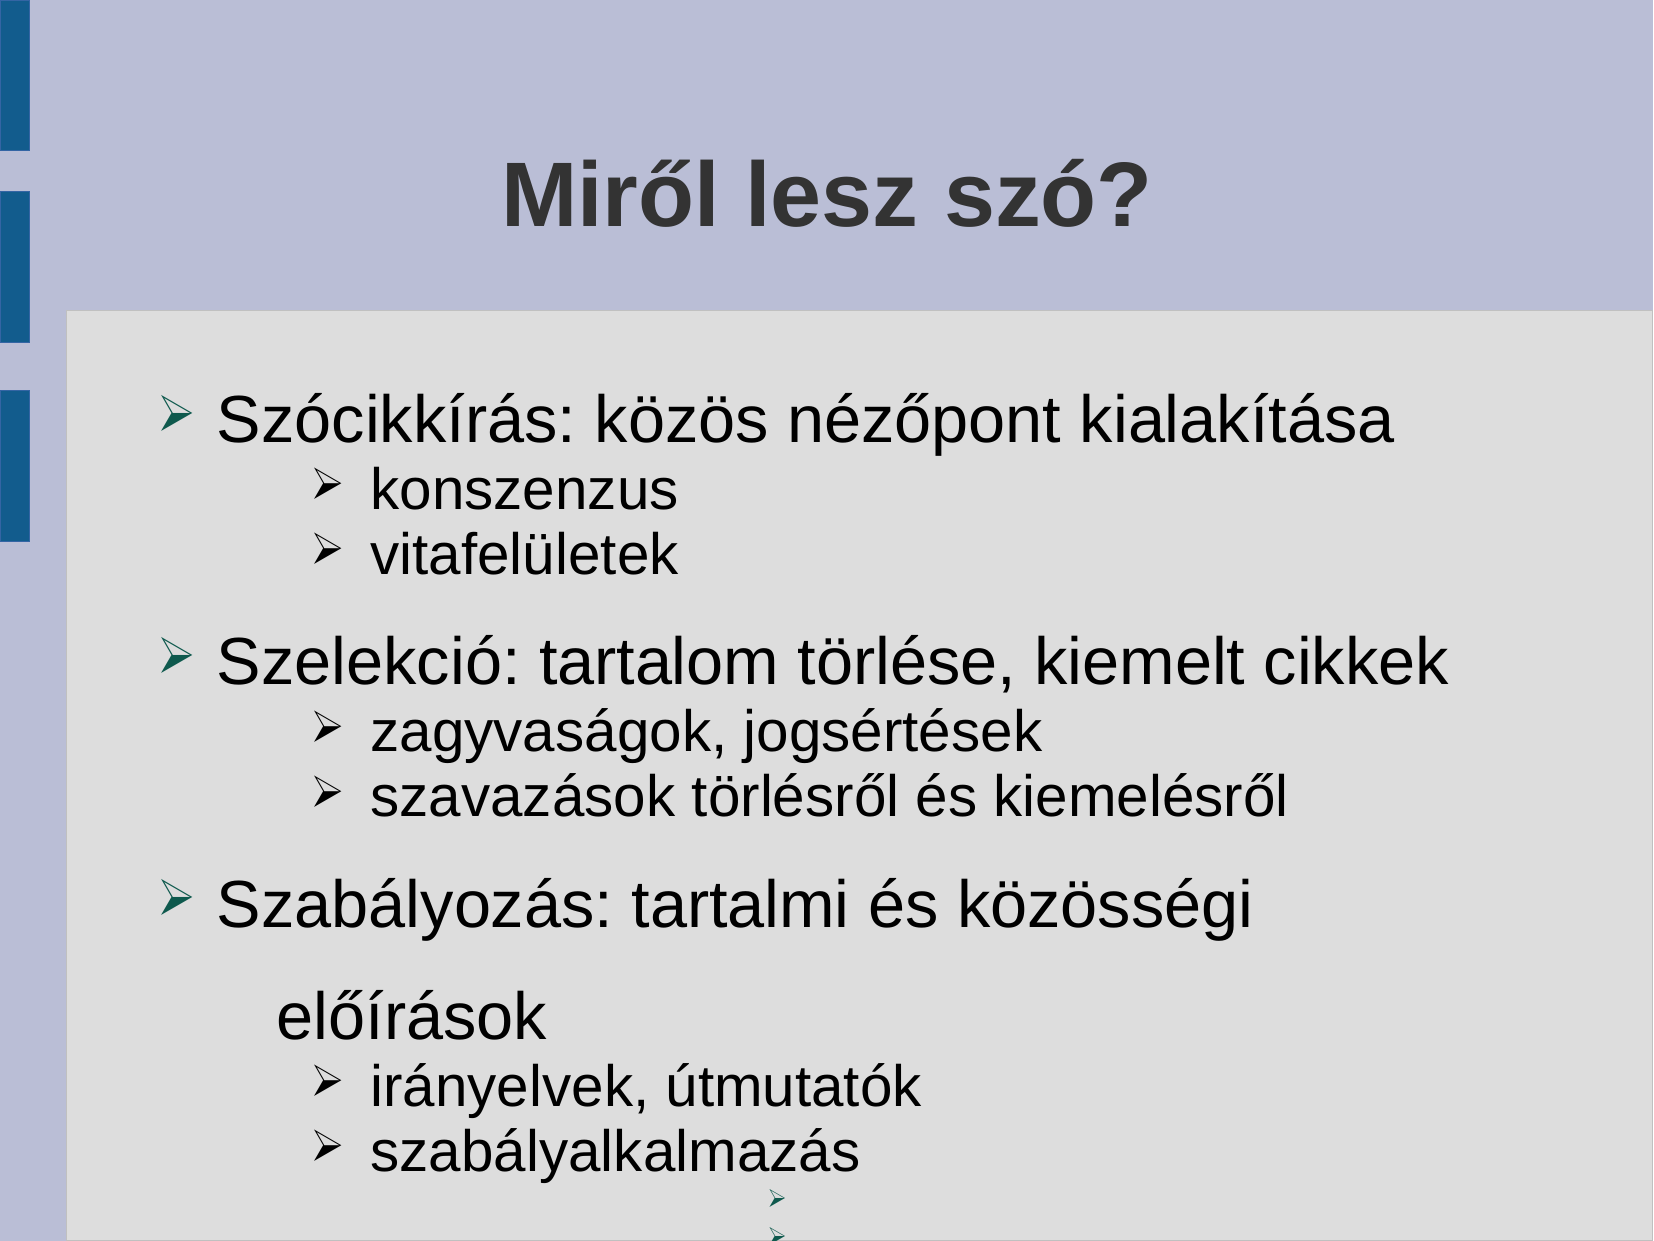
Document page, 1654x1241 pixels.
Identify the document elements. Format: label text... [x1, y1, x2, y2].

list Szócikkírás: közös nézőpont kialakítása konszenzus vitafelületek Szelekció: tartalom törlése, kiemelt cikkek zagyvaságok, jogsértések szavazások törlésről és kiemelésről Szabályozás: tartalmi és közösségi előírások irányelvek, útmutatók szabályalkalmazás A felhasznált képek GFDL licencűek: http://www.gnu.org/copyleft/fdl.html Forrás: http://hu.wikipedia.org [121, 344, 1534, 1200]
title Miről lesz szó? [121, 91, 1534, 299]
